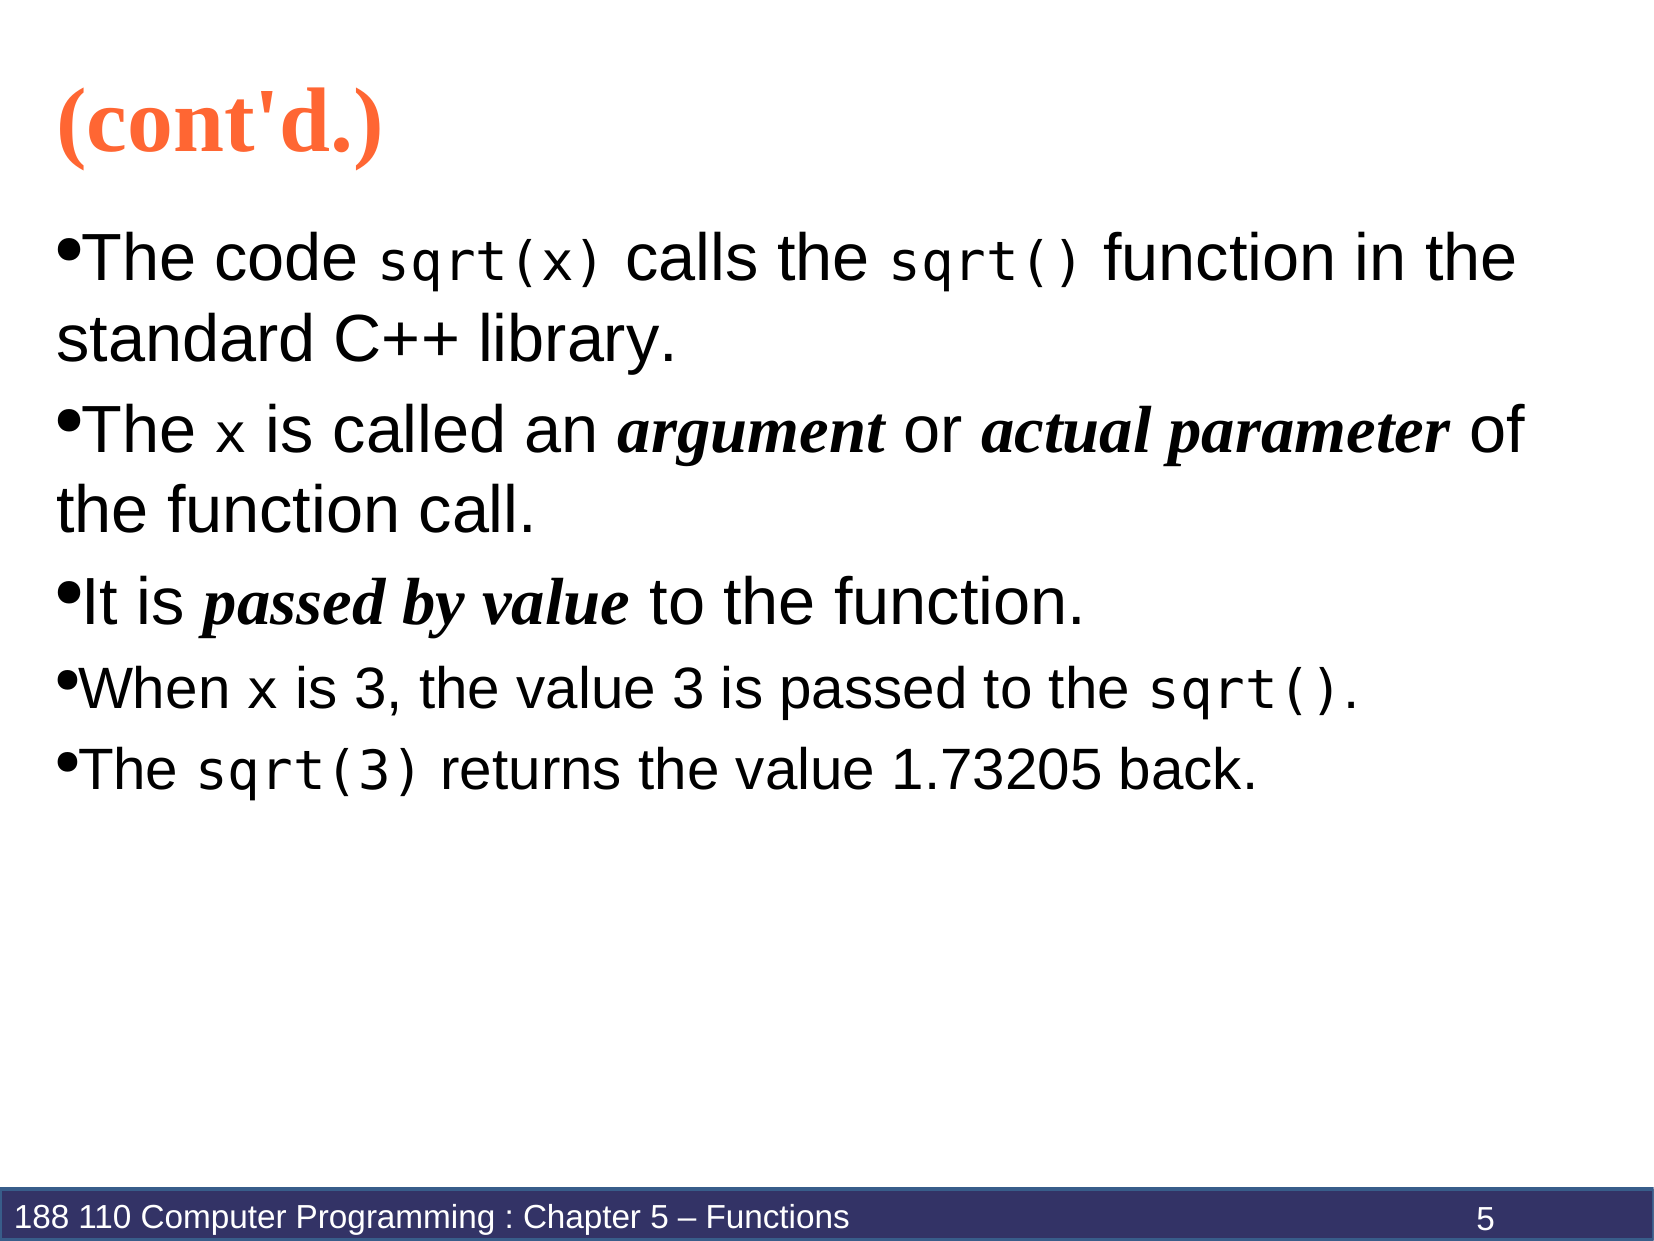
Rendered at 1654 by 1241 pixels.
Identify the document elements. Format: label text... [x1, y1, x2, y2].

title (cont'd.) [55, 46, 1591, 182]
list The code sqrt(x) calls the sqrt() function in the standard C++ library. The x is called an argument or actual parameter of the function call. It is passed by value to the function. When x is 3, the value 3 is passed to the sqrt(). The sqrt(3) returns the value 1.73205 back. [56, 214, 1591, 1122]
